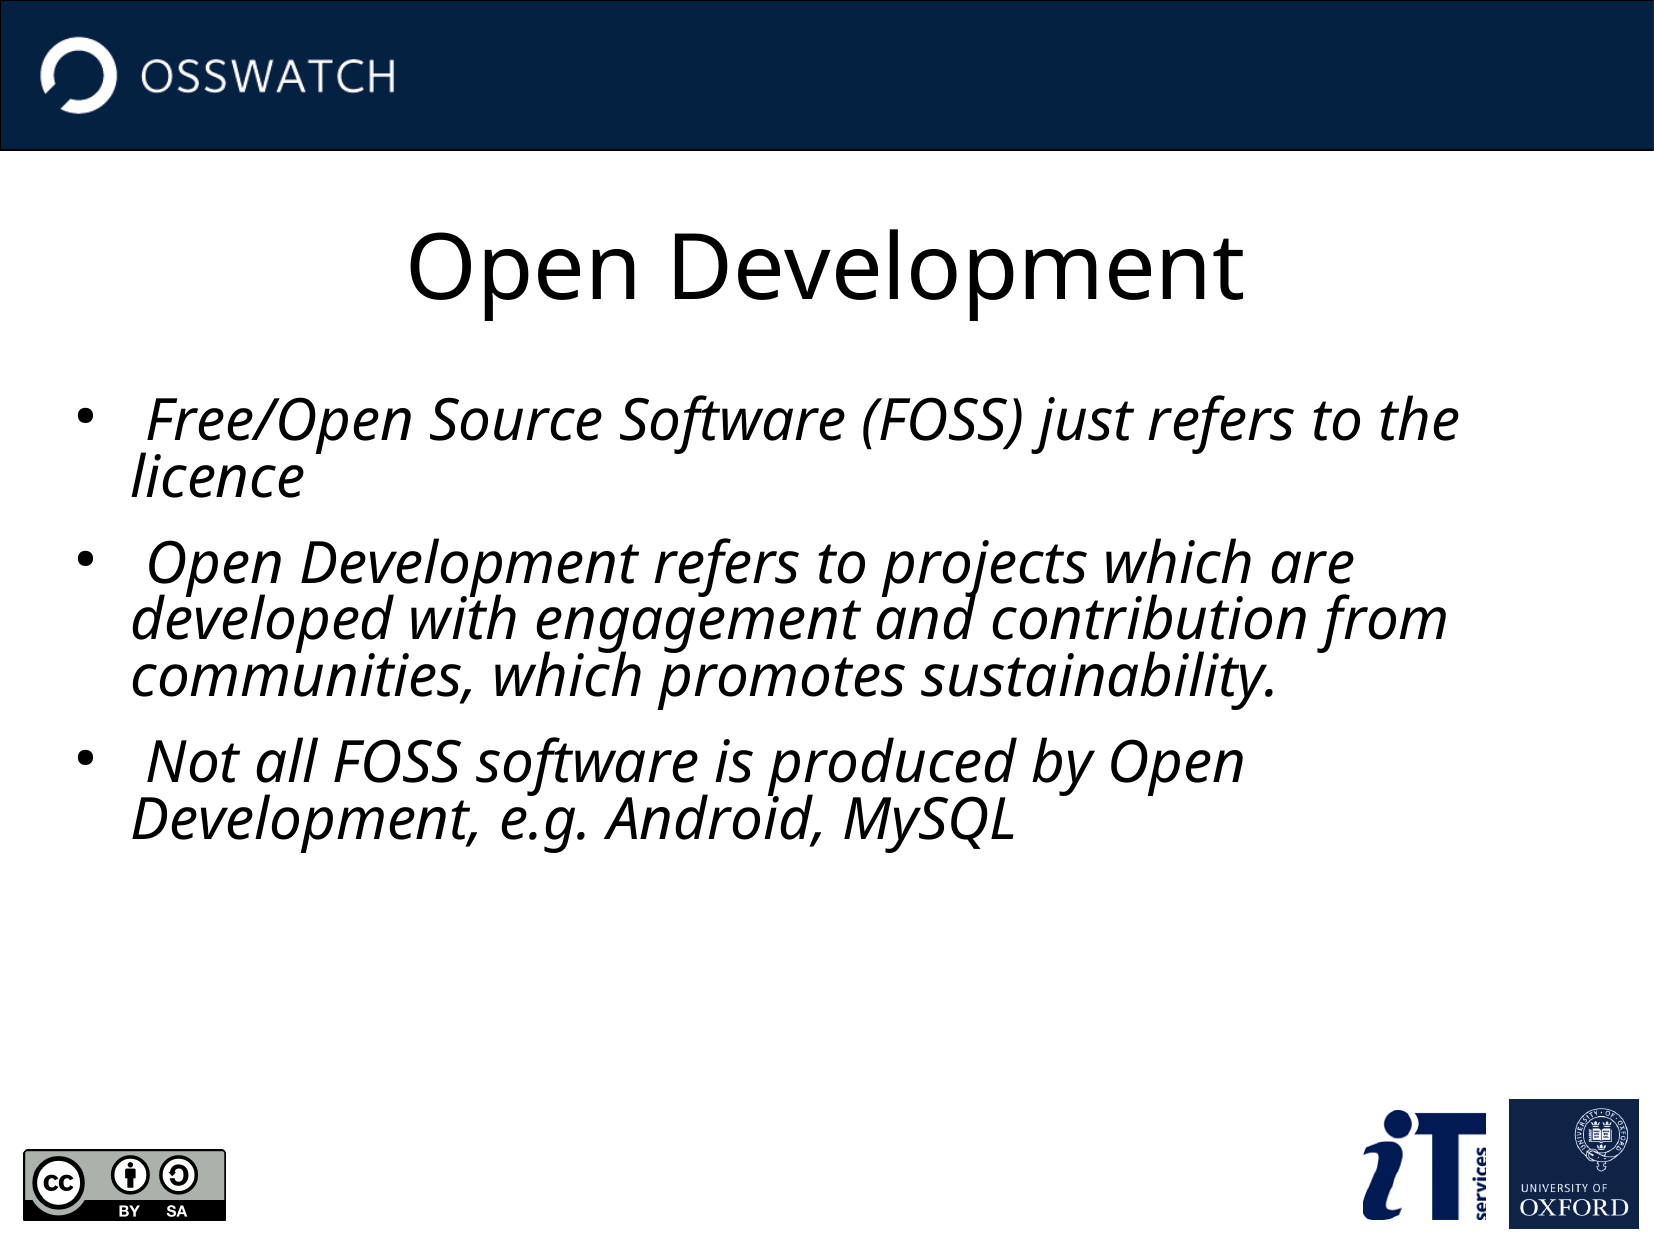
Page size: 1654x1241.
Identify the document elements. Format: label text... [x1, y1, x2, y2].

title Open Development [82, 169, 1570, 376]
list Free/Open Source Software (FOSS) just refers to the licence Open Development refers to projects which are developed with engagement and contribution from communities, which promotes sustainability. Not all FOSS software is produced by Open Development, e.g. Android, MySQL [75, 395, 1563, 1151]
picture [1509, 1099, 1639, 1229]
picture [23, 1149, 226, 1221]
picture [12, 12, 426, 141]
picture [1363, 1151, 1486, 1220]
